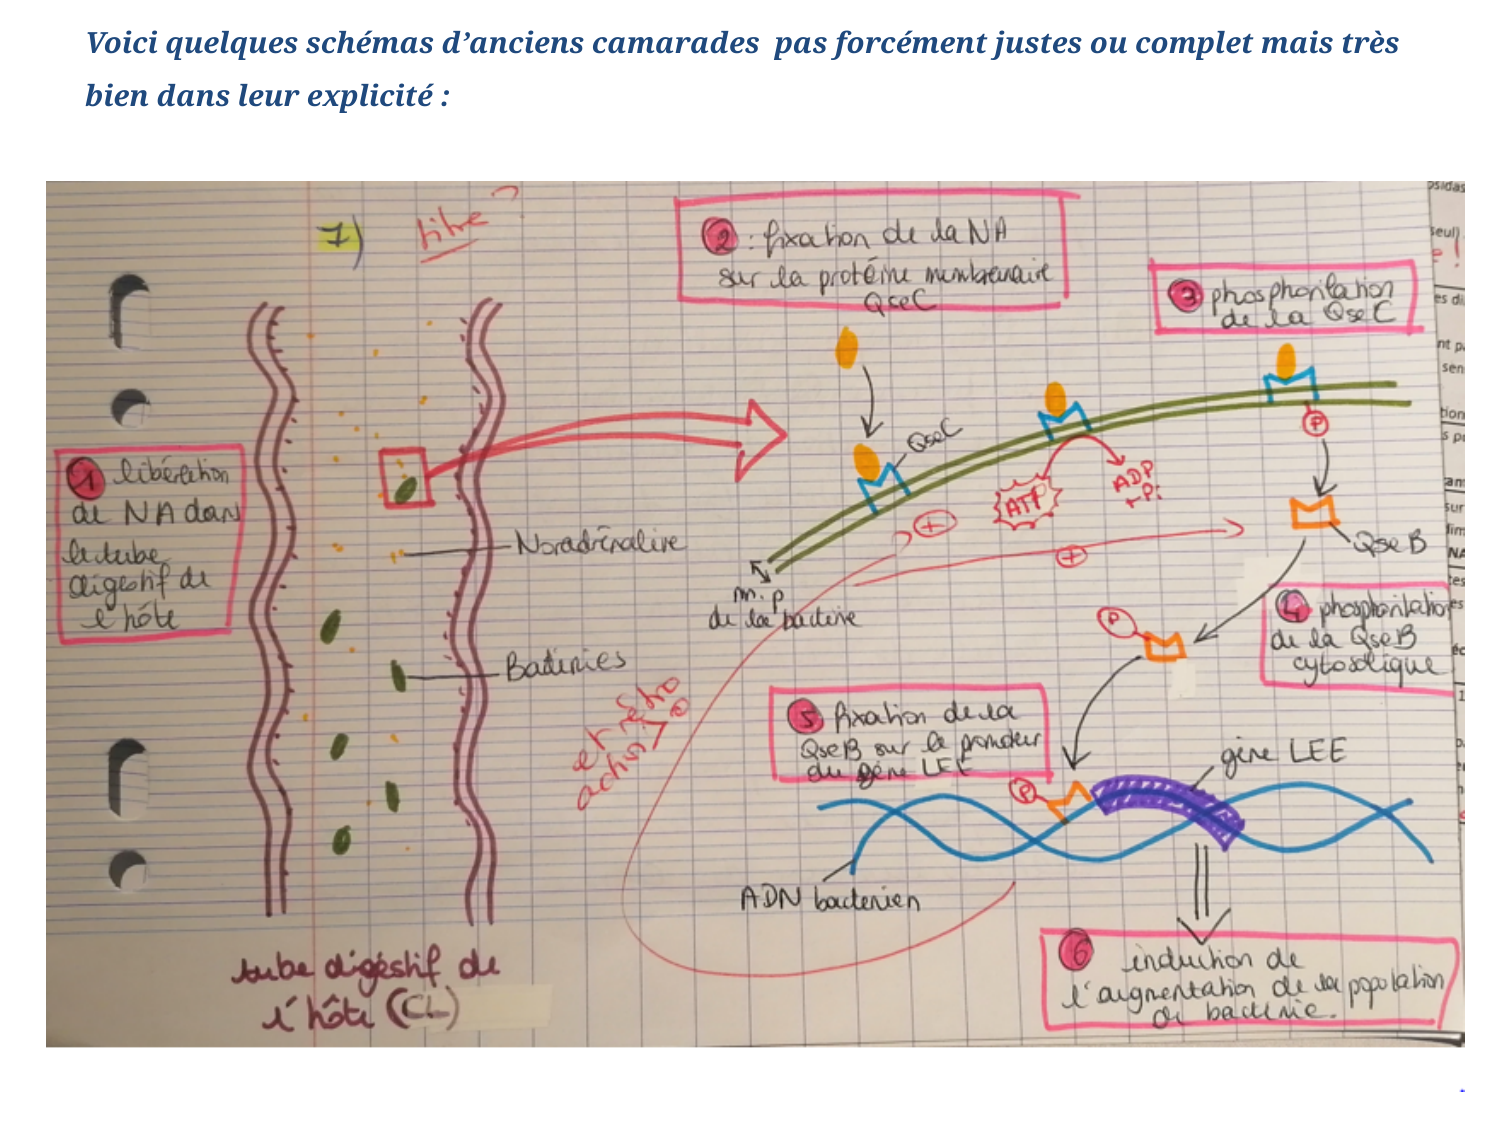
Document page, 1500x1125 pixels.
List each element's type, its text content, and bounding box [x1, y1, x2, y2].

text_box Voici quelques schémas d’anciens camarades pas forcément justes ou complet mais très bien dans leur explicité : [23, 0, 1453, 173]
picture [46, 181, 1465, 1092]
